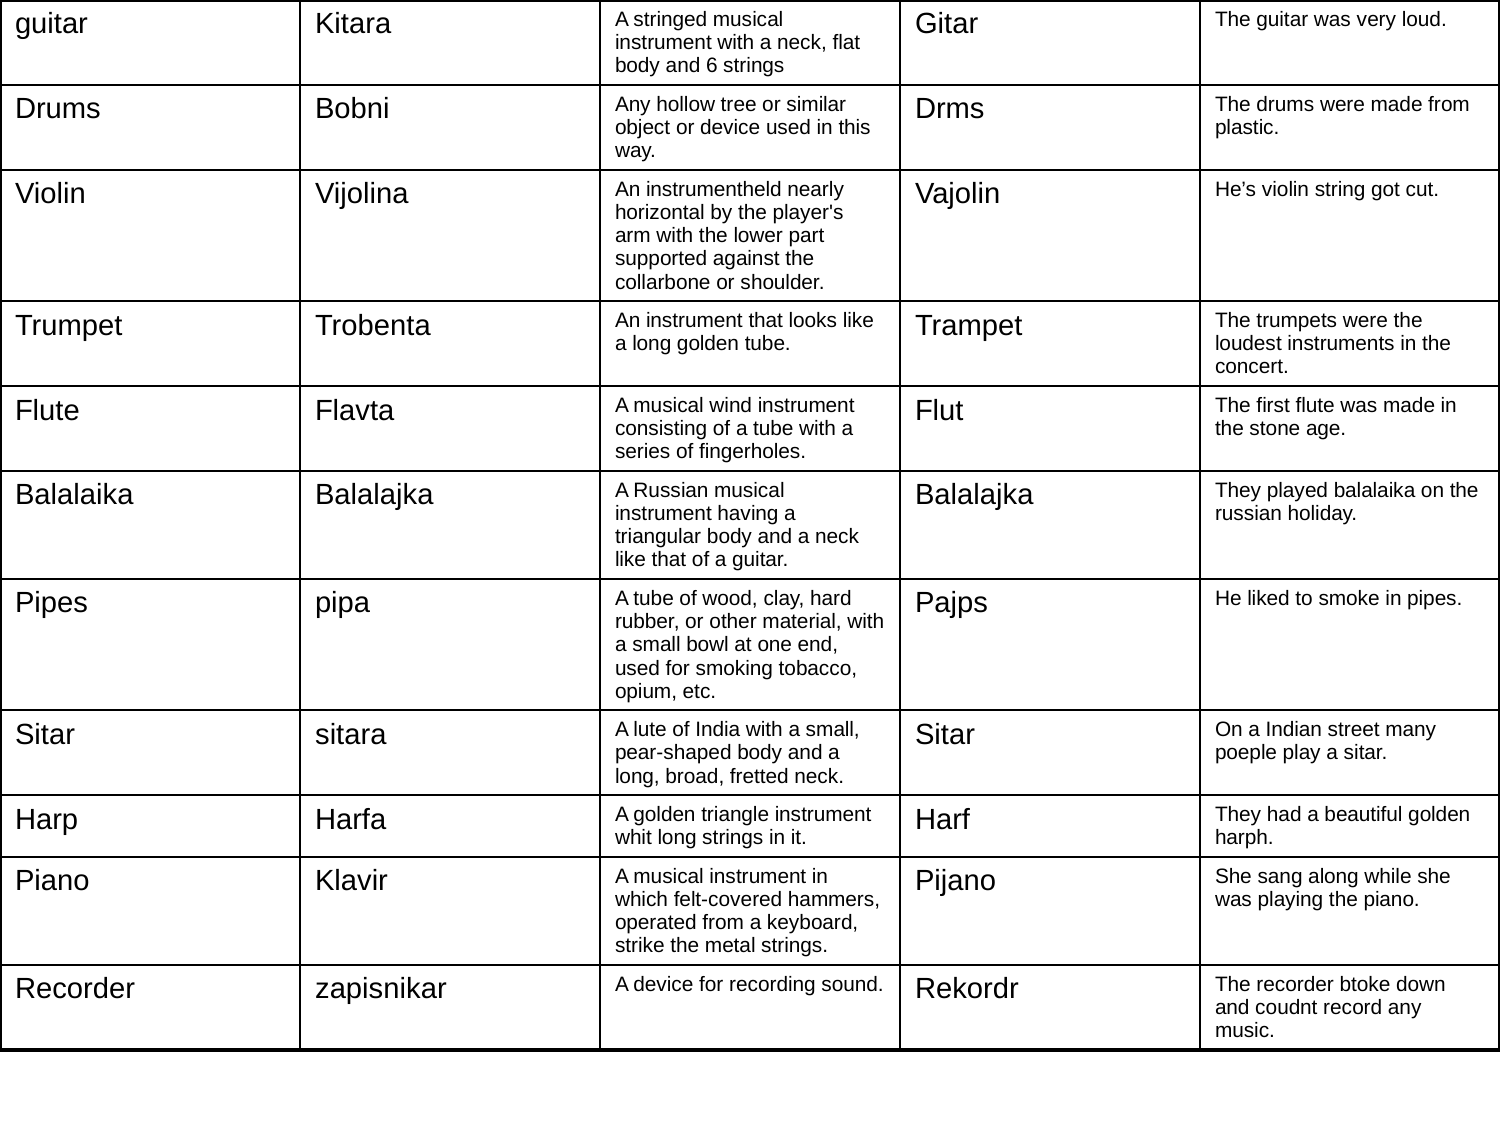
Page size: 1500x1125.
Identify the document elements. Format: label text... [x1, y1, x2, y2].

table_cell Pijano [901, 858, 1199, 964]
table_cell Recorder [2, 966, 299, 1048]
table_cell He’s violin string got cut. [1201, 171, 1498, 300]
table_cell Sitar [2, 711, 299, 794]
table_cell Balalaika [2, 472, 299, 578]
table_cell Drms [901, 86, 1199, 169]
table_cell pipa [301, 580, 599, 709]
table_cell Vijolina [301, 171, 599, 300]
table_cell A musical instrument in which felt-covered hammers, operated from a keyboard, strike the metal strings. [601, 858, 899, 964]
table_cell She sang along while she was playing the piano. [1201, 858, 1498, 964]
table_cell Vajolin [901, 171, 1199, 300]
table_cell Trumpet [2, 302, 299, 385]
table_cell Flavta [301, 387, 599, 470]
table_cell A device for recording sound. [601, 966, 899, 1048]
table_cell A musical wind instrument consisting of a tube with a series of fingerholes. [601, 387, 899, 470]
table_header The guitar was very loud. [1201, 2, 1498, 84]
table_cell Pajps [901, 580, 1199, 709]
table_header A stringed musical instrument with a neck, flat body and 6 strings [601, 2, 899, 84]
table_cell Flute [2, 387, 299, 470]
table_cell A tube of wood, clay, hard rubber, or other material, with a small bowl at one end, used for smoking tobacco, opium, etc. [601, 580, 899, 709]
table_cell Balalajka [901, 472, 1199, 578]
table_cell Any hollow tree or similar object or device used in this way. [601, 86, 899, 169]
table_cell Trampet [901, 302, 1199, 385]
table_cell Piano [2, 858, 299, 964]
table_cell Trobenta [301, 302, 599, 385]
table_cell Rekordr [901, 966, 1199, 1048]
table_cell A Russian musical instrument having a triangular body and a neck like that of a guitar. [601, 472, 899, 578]
table_cell Harfa [301, 796, 599, 856]
table_cell The first flute was made in the stone age. [1201, 387, 1498, 470]
table_cell The trumpets were the loudest instruments in the concert. [1201, 302, 1498, 385]
table_cell Pipes [2, 580, 299, 709]
table_cell sitara [301, 711, 599, 794]
table_cell Klavir [301, 858, 599, 964]
table_cell They had a beautiful golden harph. [1201, 796, 1498, 856]
table_cell Harf [901, 796, 1199, 856]
table_cell Bobni [301, 86, 599, 169]
table_cell Violin [2, 171, 299, 300]
table_cell A lute of India with a small, pear-shaped body and a long, broad, fretted neck. [601, 711, 899, 794]
table_cell Flut [901, 387, 1199, 470]
table_cell He liked to smoke in pipes. [1201, 580, 1498, 709]
table_cell Balalajka [301, 472, 599, 578]
table_cell They played balalaika on the russian holiday. [1201, 472, 1498, 578]
table_header guitar [2, 2, 299, 84]
table_cell zapisnikar [301, 966, 599, 1048]
table_cell Sitar [901, 711, 1199, 794]
table_cell Harp [2, 796, 299, 856]
table_cell Drums [2, 86, 299, 169]
table_header Kitara [301, 2, 599, 84]
table_cell On a Indian street many poeple play a sitar. [1201, 711, 1498, 794]
table_cell The drums were made from plastic. [1201, 86, 1498, 169]
table_cell An instrumentheld nearly horizontal by the player's arm with the lower part supported against the collarbone or shoulder. [601, 171, 899, 300]
table_cell An instrument that looks like a long golden tube. [601, 302, 899, 385]
table_header Gitar [901, 2, 1199, 84]
table_cell The recorder btoke down and coudnt record any music. [1201, 966, 1498, 1048]
table_cell A golden triangle instrument whit long strings in it. [601, 796, 899, 856]
